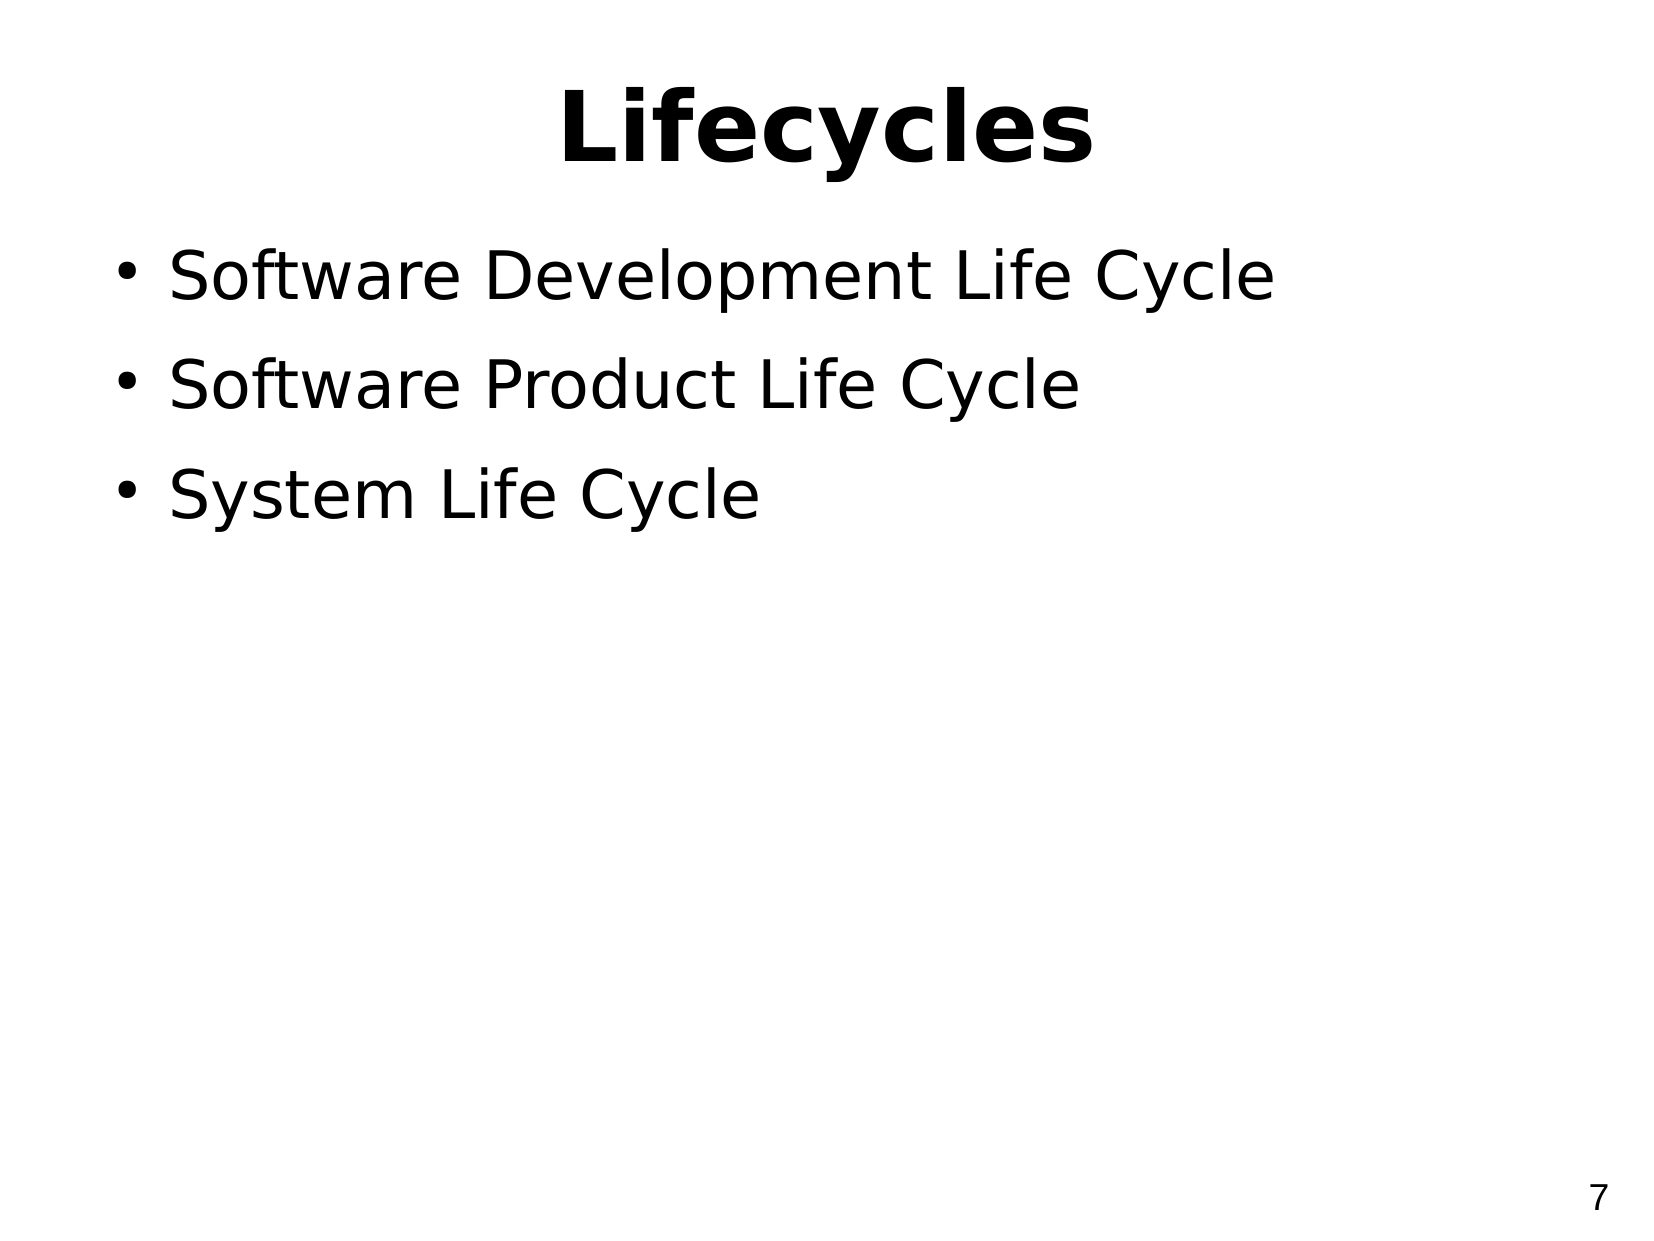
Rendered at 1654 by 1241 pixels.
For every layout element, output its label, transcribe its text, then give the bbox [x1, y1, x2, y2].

list Software Development Life Cycle Software Product Life Cycle System Life Cycle [82, 224, 1538, 1186]
title Lifecycles [82, 49, 1571, 195]
